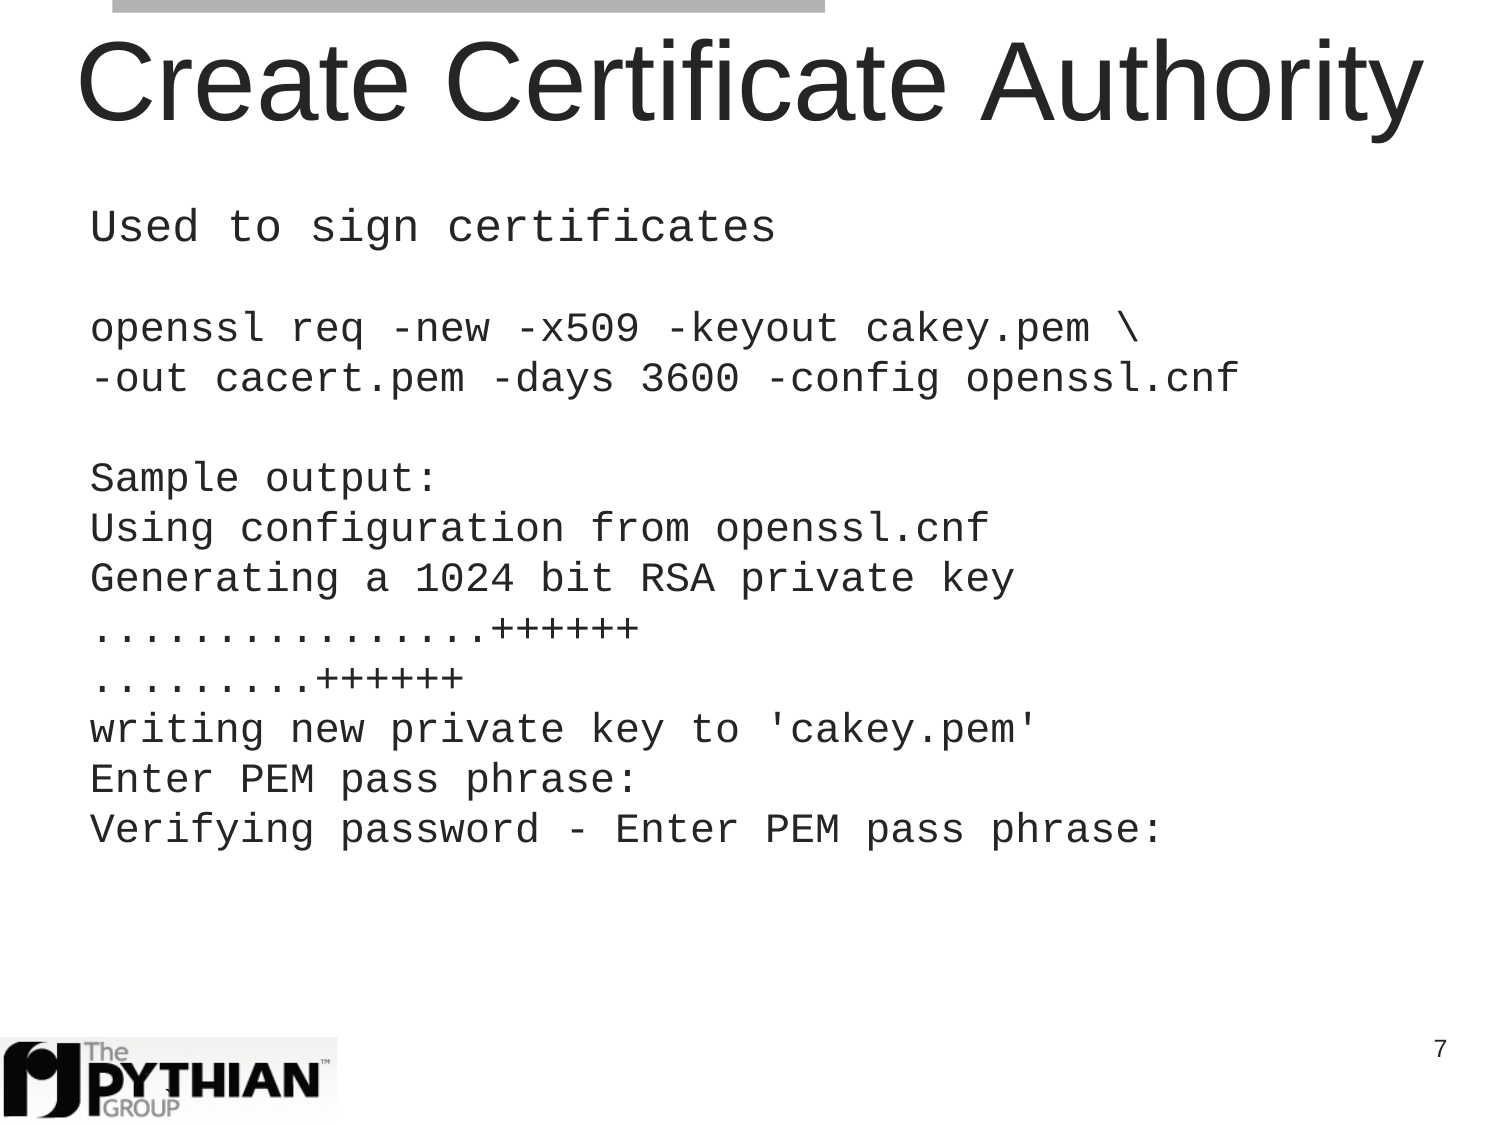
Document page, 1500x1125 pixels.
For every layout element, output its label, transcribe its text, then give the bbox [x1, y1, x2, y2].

text_box Create Certificate Authority [0, 0, 1500, 151]
text_box Used to sign certificates openssl req -new -x509 -keyout cakey.pem \ -out cacert.pem -days 3600 -config openssl.cnf Sample output: Using configuration from openssl.cnf Generating a 1024 bit RSA private key ................++++++ .........++++++ writing new private key to 'cakey.pem' Enter PEM pass phrase: Verifying password - Enter PEM pass phrase: [75, 187, 1500, 1013]
text_box <number> [1112, 1024, 1463, 1103]
picture [0, 1037, 338, 1125]
